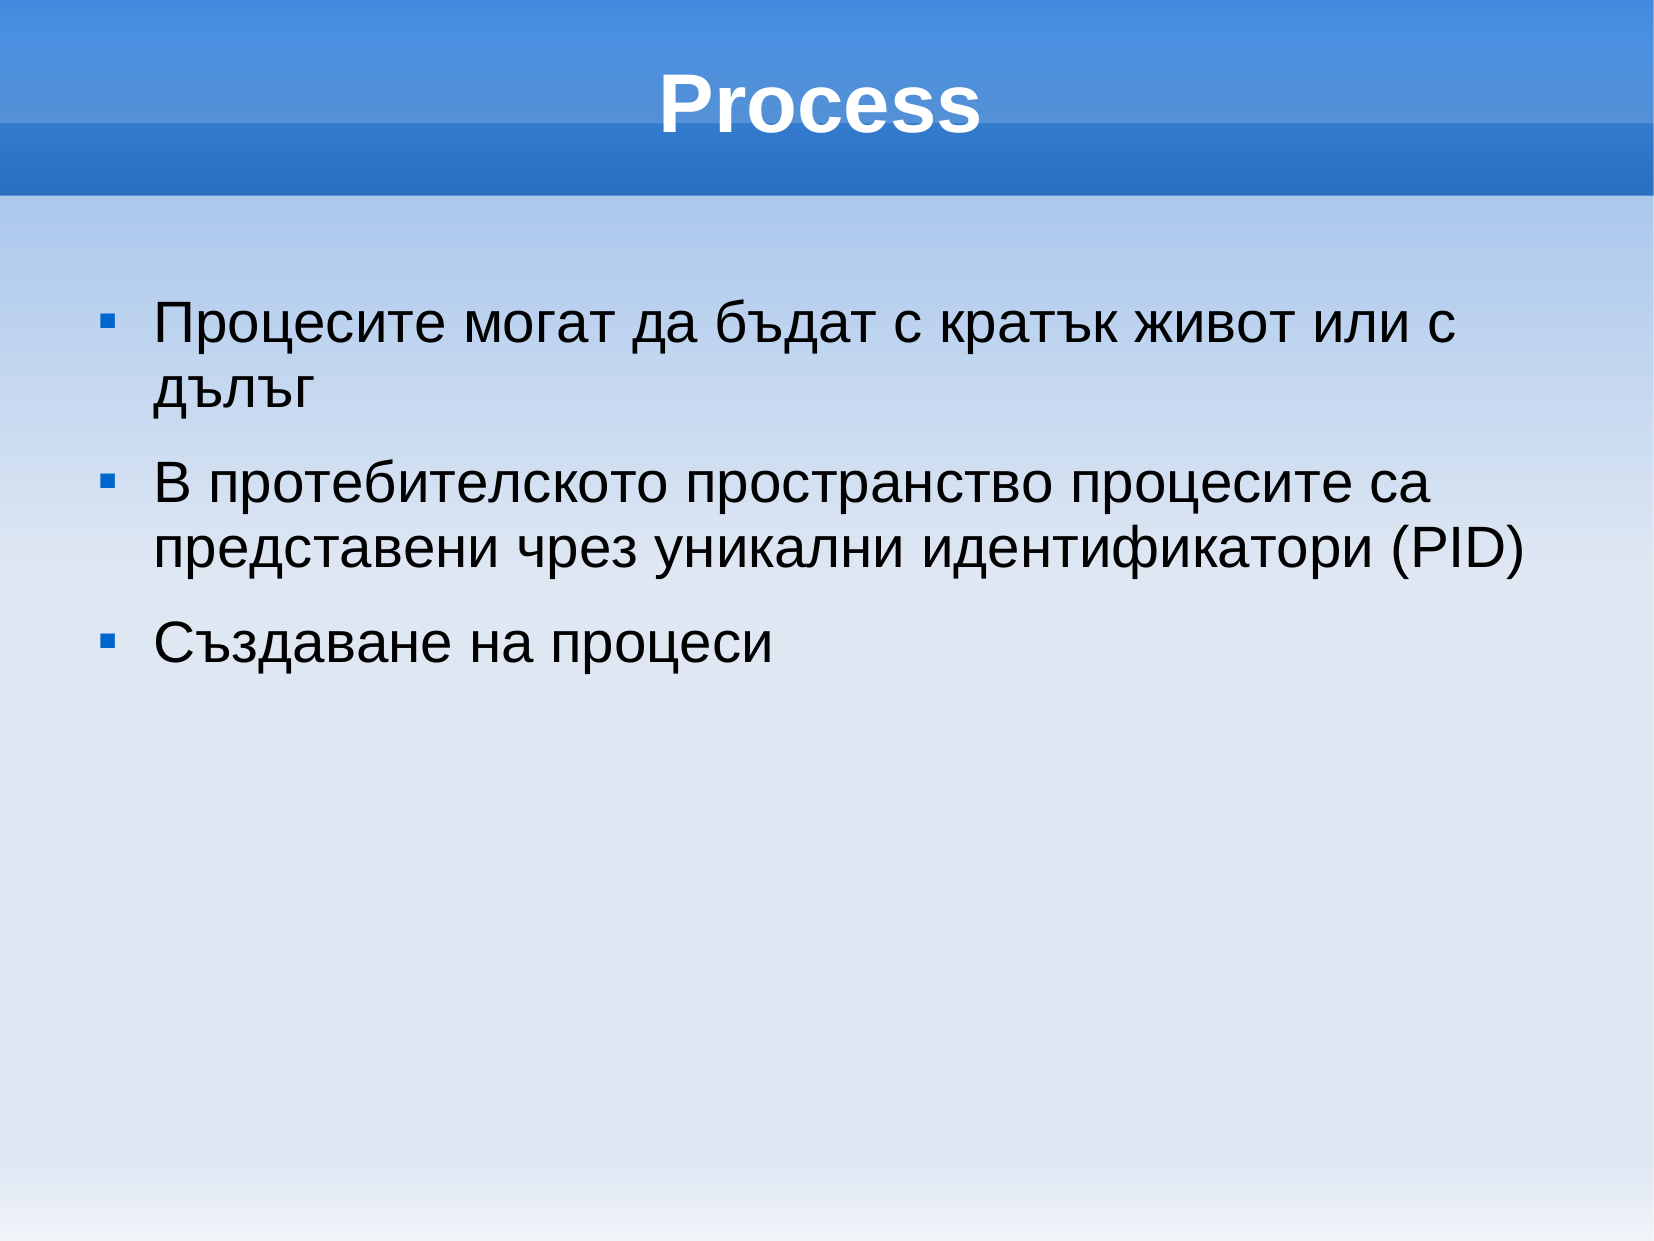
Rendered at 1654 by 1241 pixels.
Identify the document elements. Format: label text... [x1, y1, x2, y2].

list Процесите могат да бъдат с кратък живот или с дълъг В протебителското пространство процесите са представени чрез уникални идентификатори (PID) Създаване на процеси [82, 290, 1571, 1094]
picture [0, 0, 1654, 1241]
title Process [76, 7, 1565, 200]
